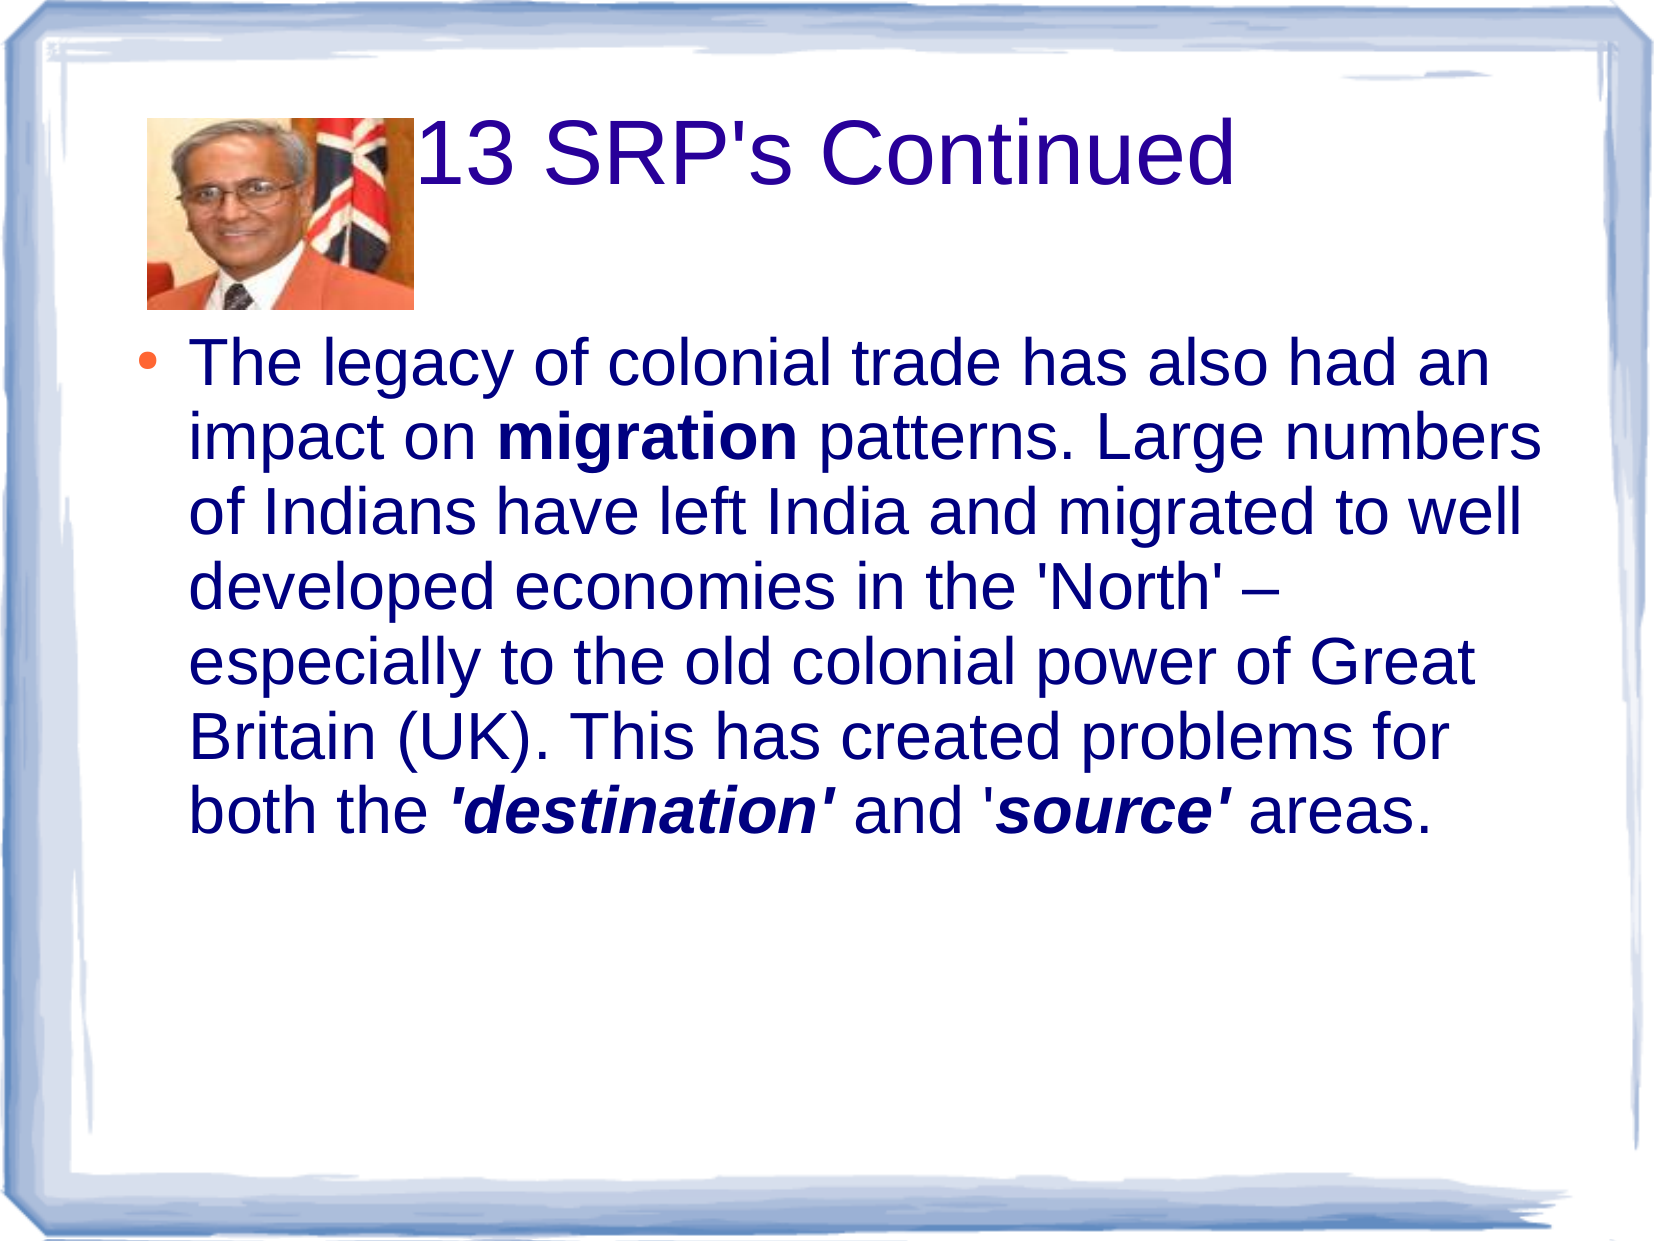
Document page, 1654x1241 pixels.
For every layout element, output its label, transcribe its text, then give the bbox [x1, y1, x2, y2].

list The legacy of colonial trade has also had an impact on migration patterns. Large numbers of Indians have left India and migrated to well developed economies in the 'North' – especially to the old colonial power of Great Britain (UK). This has created problems for both the 'destination' and 'source' areas. [118, 324, 1571, 990]
title 13 SRP's Continued [82, 56, 1571, 250]
picture [0, 0, 1654, 1241]
